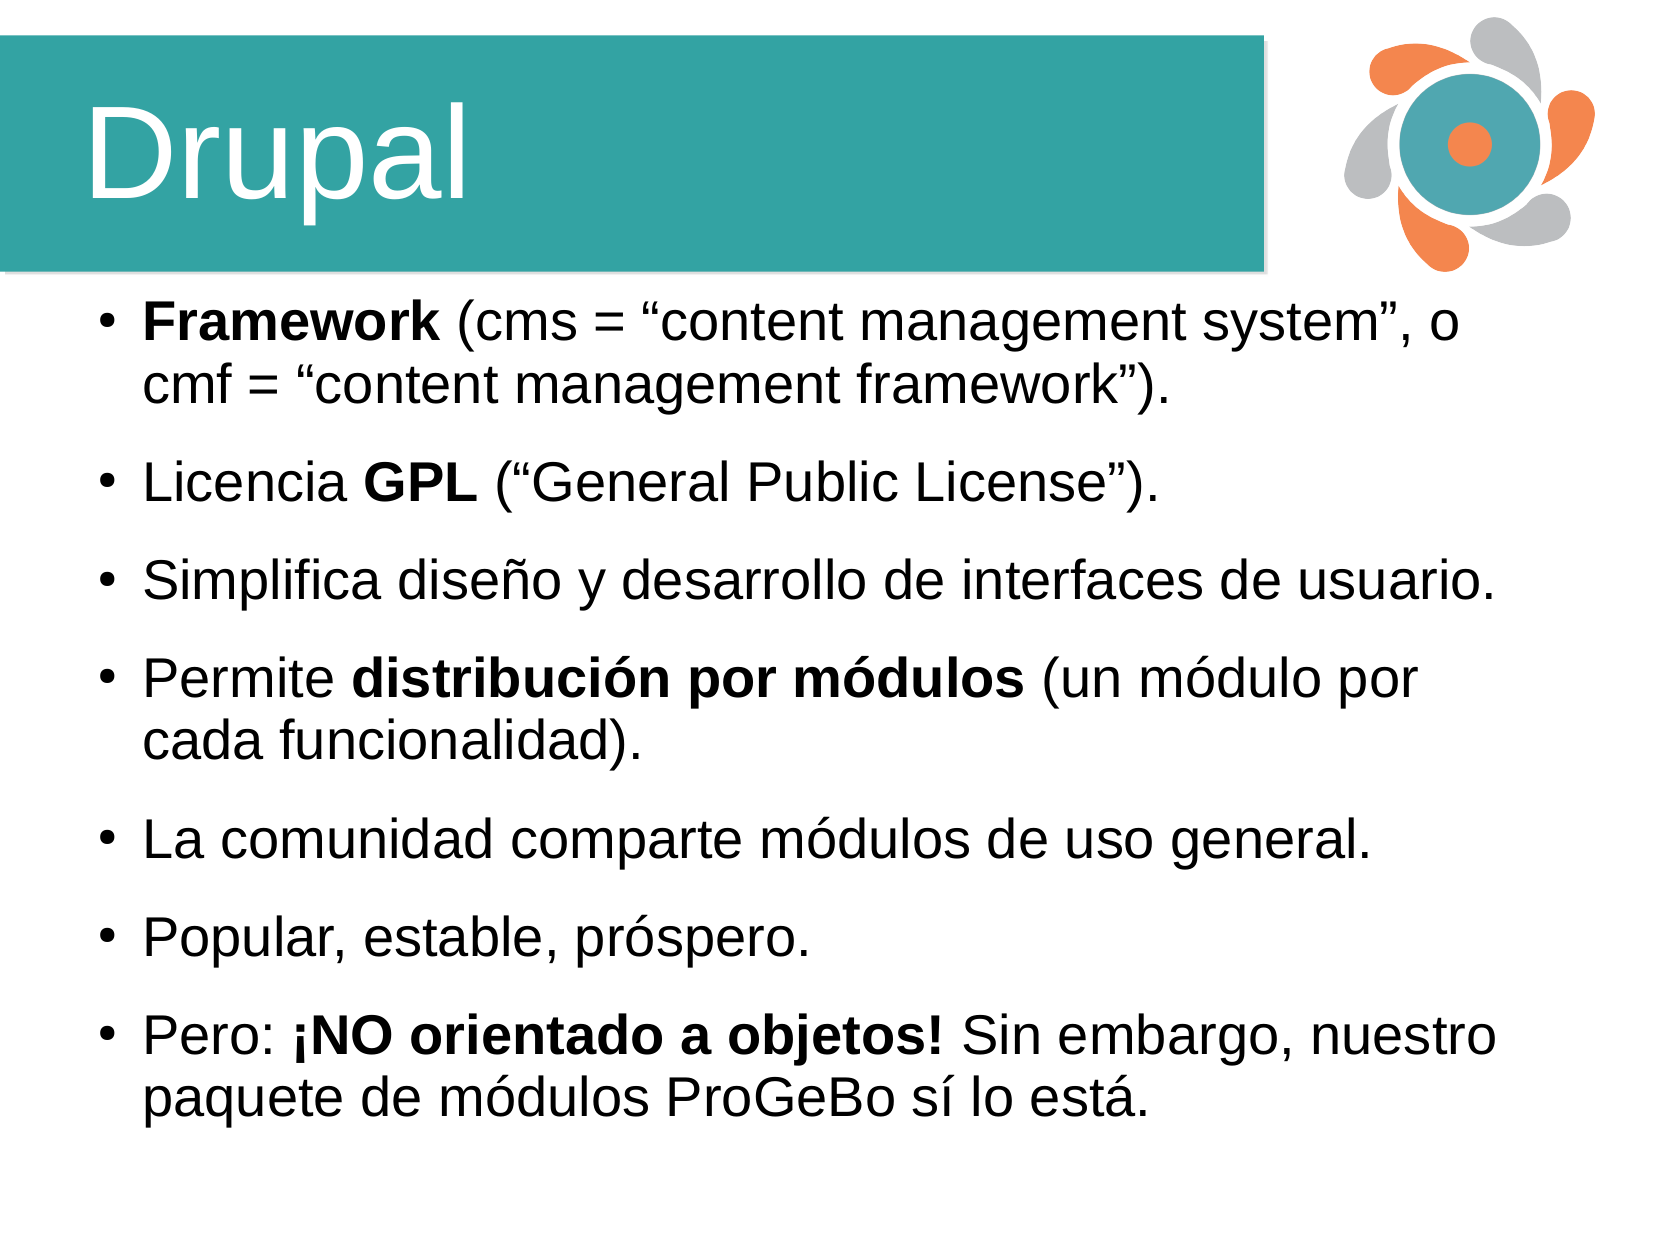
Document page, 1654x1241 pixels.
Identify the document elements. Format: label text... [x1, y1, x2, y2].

picture [1344, 17, 1595, 272]
title Drupal [82, 49, 1250, 257]
list Framework (cms = “content management system”, o cmf = “content management framework”). Licencia GPL (“General Public License”). Simplifica diseño y desarrollo de interfaces de usuario. Permite distribución por módulos (un módulo por cada funcionalidad). La comunidad comparte módulos de uso general. Popular, estable, próspero. Pero: ¡NO orientado a objetos! Sin embargo, nuestro paquete de módulos ProGeBo sí lo está. [82, 290, 1538, 1146]
